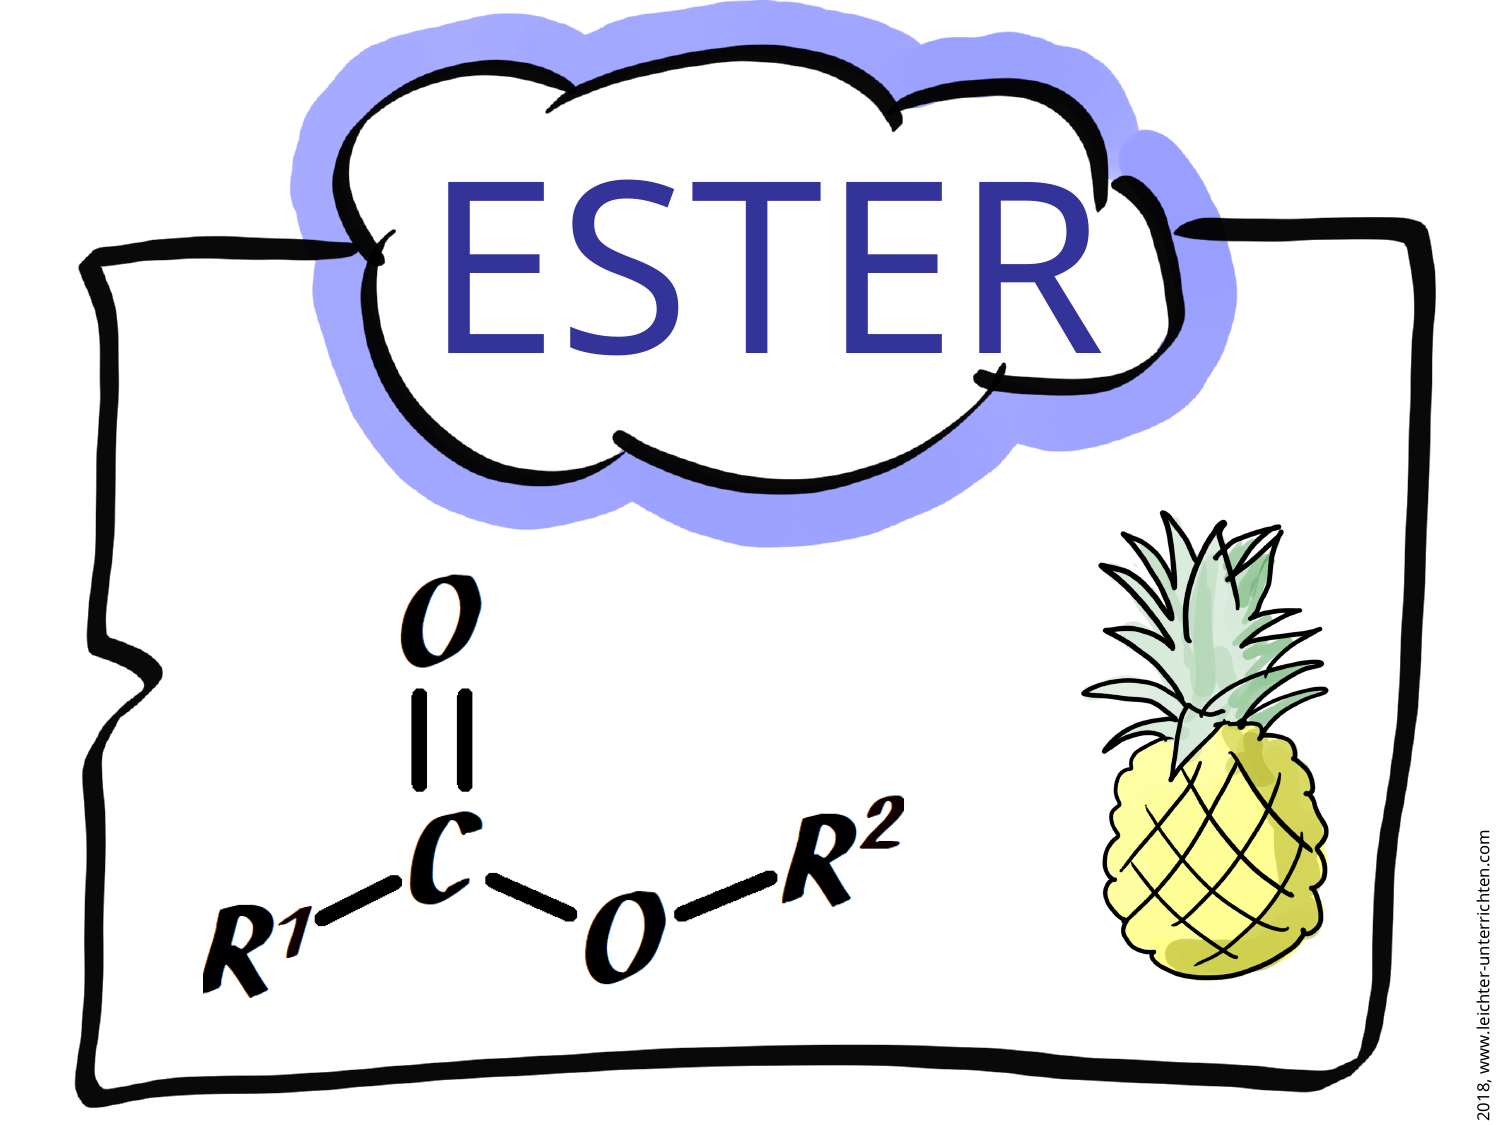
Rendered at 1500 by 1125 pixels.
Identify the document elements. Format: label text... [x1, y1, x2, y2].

title ESTER [203, 101, 1329, 410]
picture [74, 0, 1436, 1108]
